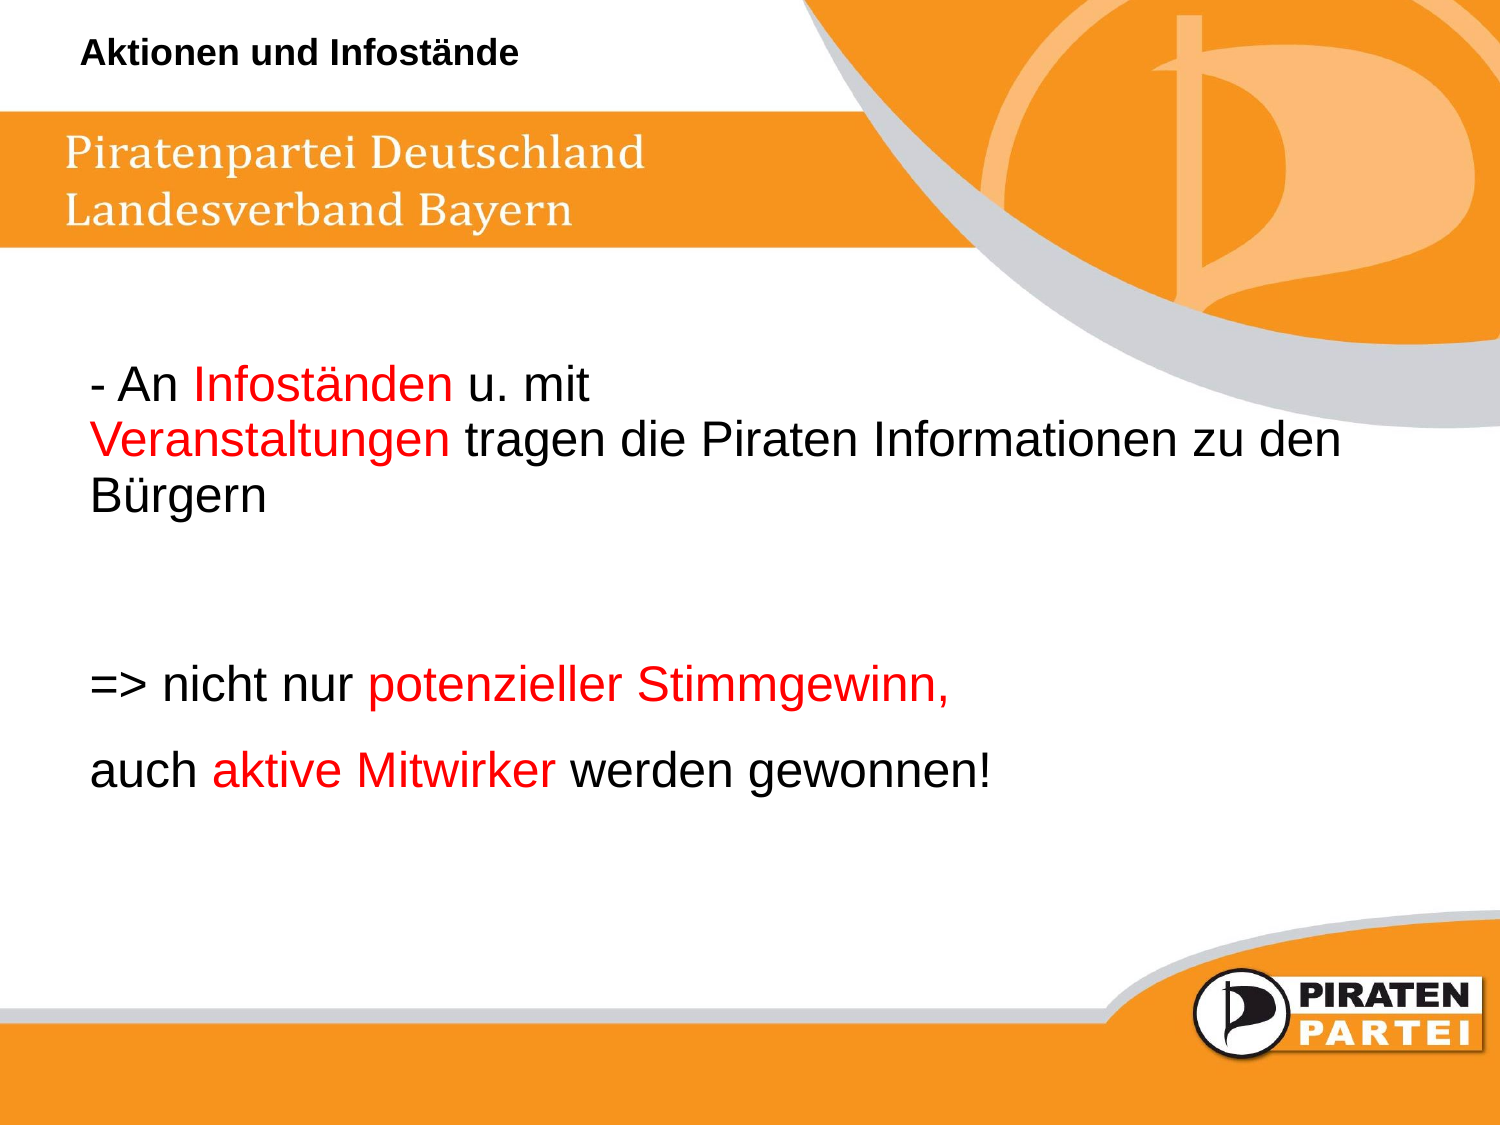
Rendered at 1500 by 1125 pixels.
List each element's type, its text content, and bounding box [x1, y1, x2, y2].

picture [0, 0, 1500, 1125]
text_box - An Infoständen u. mit Veranstaltungen tragen die Piraten Informationen zu den Bürgern => nicht nur potenzieller Stimmgewinn, auch aktive Mitwirker werden gewonnen! [74, 263, 1425, 992]
text_box Aktionen und Infostände [64, 23, 635, 99]
